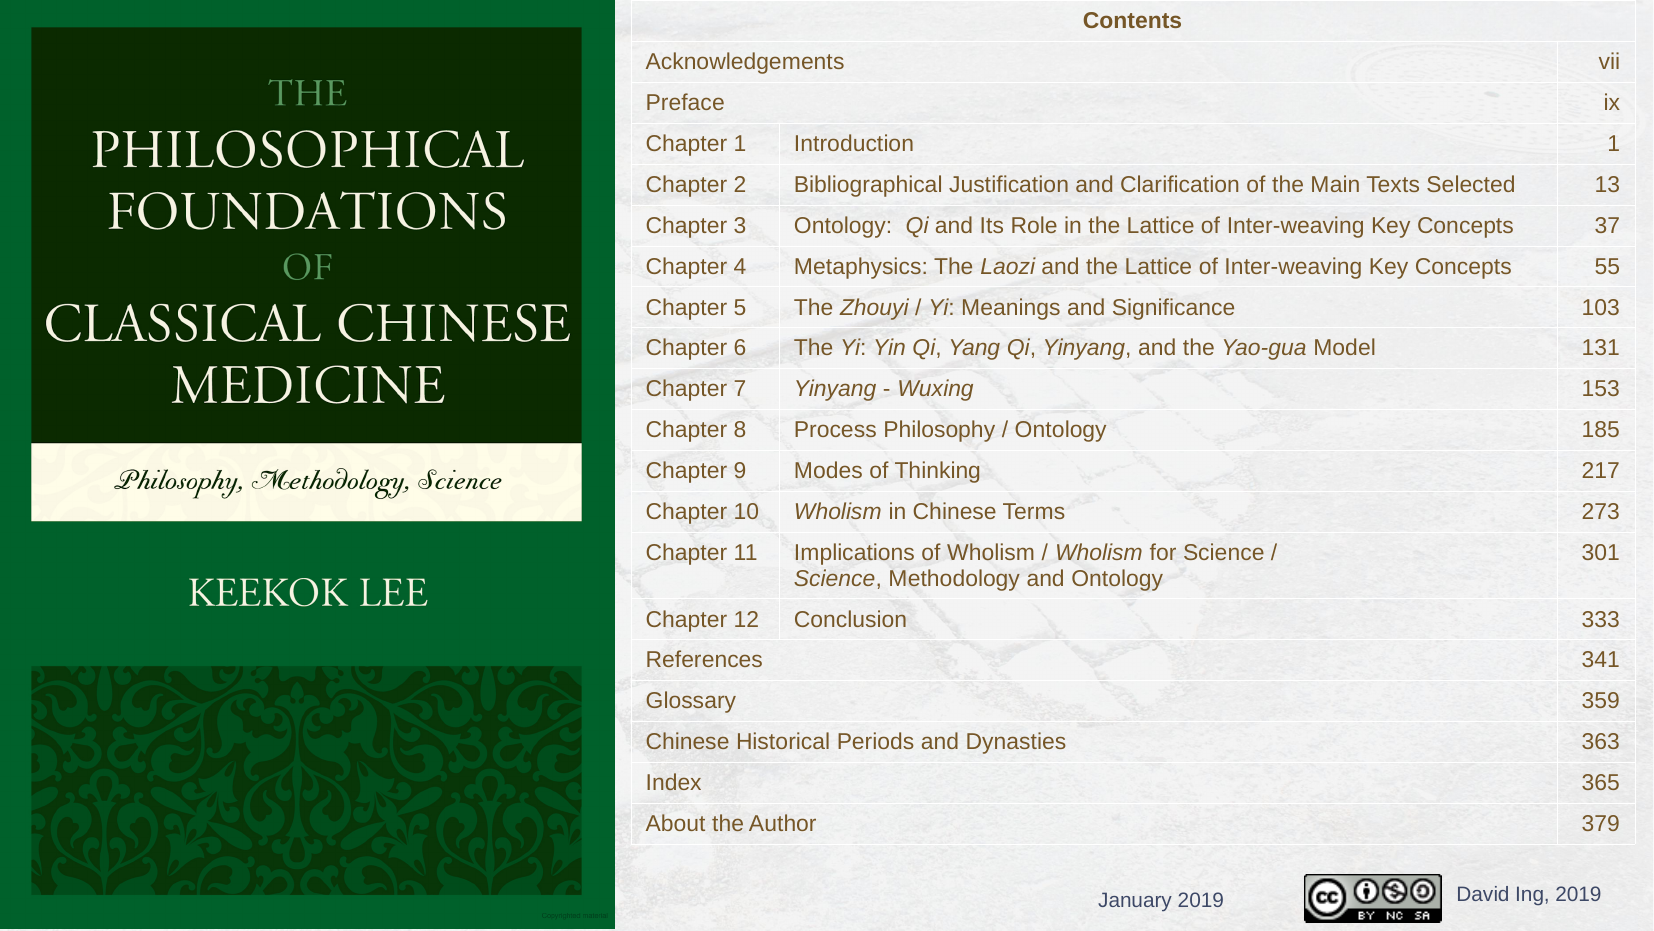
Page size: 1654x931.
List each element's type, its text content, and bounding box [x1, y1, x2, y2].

table_cell About the Author [632, 804, 1557, 844]
table_cell 341 [1558, 640, 1635, 680]
table_cell 13 [1558, 165, 1635, 205]
table_cell 333 [1558, 599, 1635, 639]
table_cell Bibliographical Justification and Clarification of the Main Texts Selected [780, 165, 1557, 205]
table_cell ix [1558, 83, 1635, 123]
table_cell Chapter 1 [632, 124, 779, 164]
table_cell vii [1558, 42, 1635, 82]
table_cell Chapter 11 [632, 533, 779, 598]
table_cell Metaphysics: The Laozi and the Lattice of Inter-weaving Key Concepts [780, 247, 1557, 286]
table_cell Acknowledgements [632, 42, 1557, 82]
table_cell Introduction [780, 124, 1557, 164]
table_cell 301 [1558, 533, 1635, 598]
table_cell References [632, 640, 1557, 680]
table_cell The Yi: Yin Qi, Yang Qi, Yinyang, and the Yao-gua Model [780, 328, 1557, 368]
table_cell 185 [1558, 410, 1635, 450]
table_cell The Zhouyi / Yi: Meanings and Significance [780, 287, 1557, 327]
table_cell Chapter 9 [632, 451, 779, 491]
table_cell Chapter 5 [632, 287, 779, 327]
table_cell Chapter 8 [632, 410, 779, 450]
table_cell Chapter 7 [632, 369, 779, 409]
table_cell 273 [1558, 492, 1635, 532]
table_cell 153 [1558, 369, 1635, 409]
table_cell Wholism in Chinese Terms [780, 492, 1557, 532]
table_cell Process Philosophy / Ontology [780, 410, 1557, 450]
table_header Contents [632, 1, 1635, 41]
table_cell Conclusion [780, 599, 1557, 639]
table_cell 379 [1558, 804, 1635, 844]
table_cell Chapter 3 [632, 206, 779, 246]
table_cell 365 [1558, 763, 1635, 803]
table_cell Glossary [632, 681, 1557, 721]
table_cell Modes of Thinking [780, 451, 1557, 491]
table_cell 55 [1558, 247, 1635, 286]
picture [0, 0, 1654, 931]
table_cell 37 [1558, 206, 1635, 246]
table_cell 359 [1558, 681, 1635, 721]
table_cell Chapter 2 [632, 165, 779, 205]
table_cell Index [632, 763, 1557, 803]
table_cell 103 [1558, 287, 1635, 327]
table_cell Chapter 4 [632, 247, 779, 286]
table_cell Implications of Wholism / Wholism for Science / Science, Methodology and Ontology [780, 533, 1557, 598]
table_cell Chapter 12 [632, 599, 779, 639]
table_cell Yinyang - Wuxing [780, 369, 1557, 409]
table_cell Preface [632, 83, 1557, 123]
table_cell 131 [1558, 328, 1635, 368]
table_cell 363 [1558, 722, 1635, 762]
table_cell 217 [1558, 451, 1635, 491]
table_cell Chapter 10 [632, 492, 779, 532]
table_cell Chinese Historical Periods and Dynasties [632, 722, 1557, 762]
table_cell Ontology: Qi and Its Role in the Lattice of Inter-weaving Key Concepts [780, 206, 1557, 246]
table_cell 1 [1558, 124, 1635, 164]
table_cell Chapter 6 [632, 328, 779, 368]
